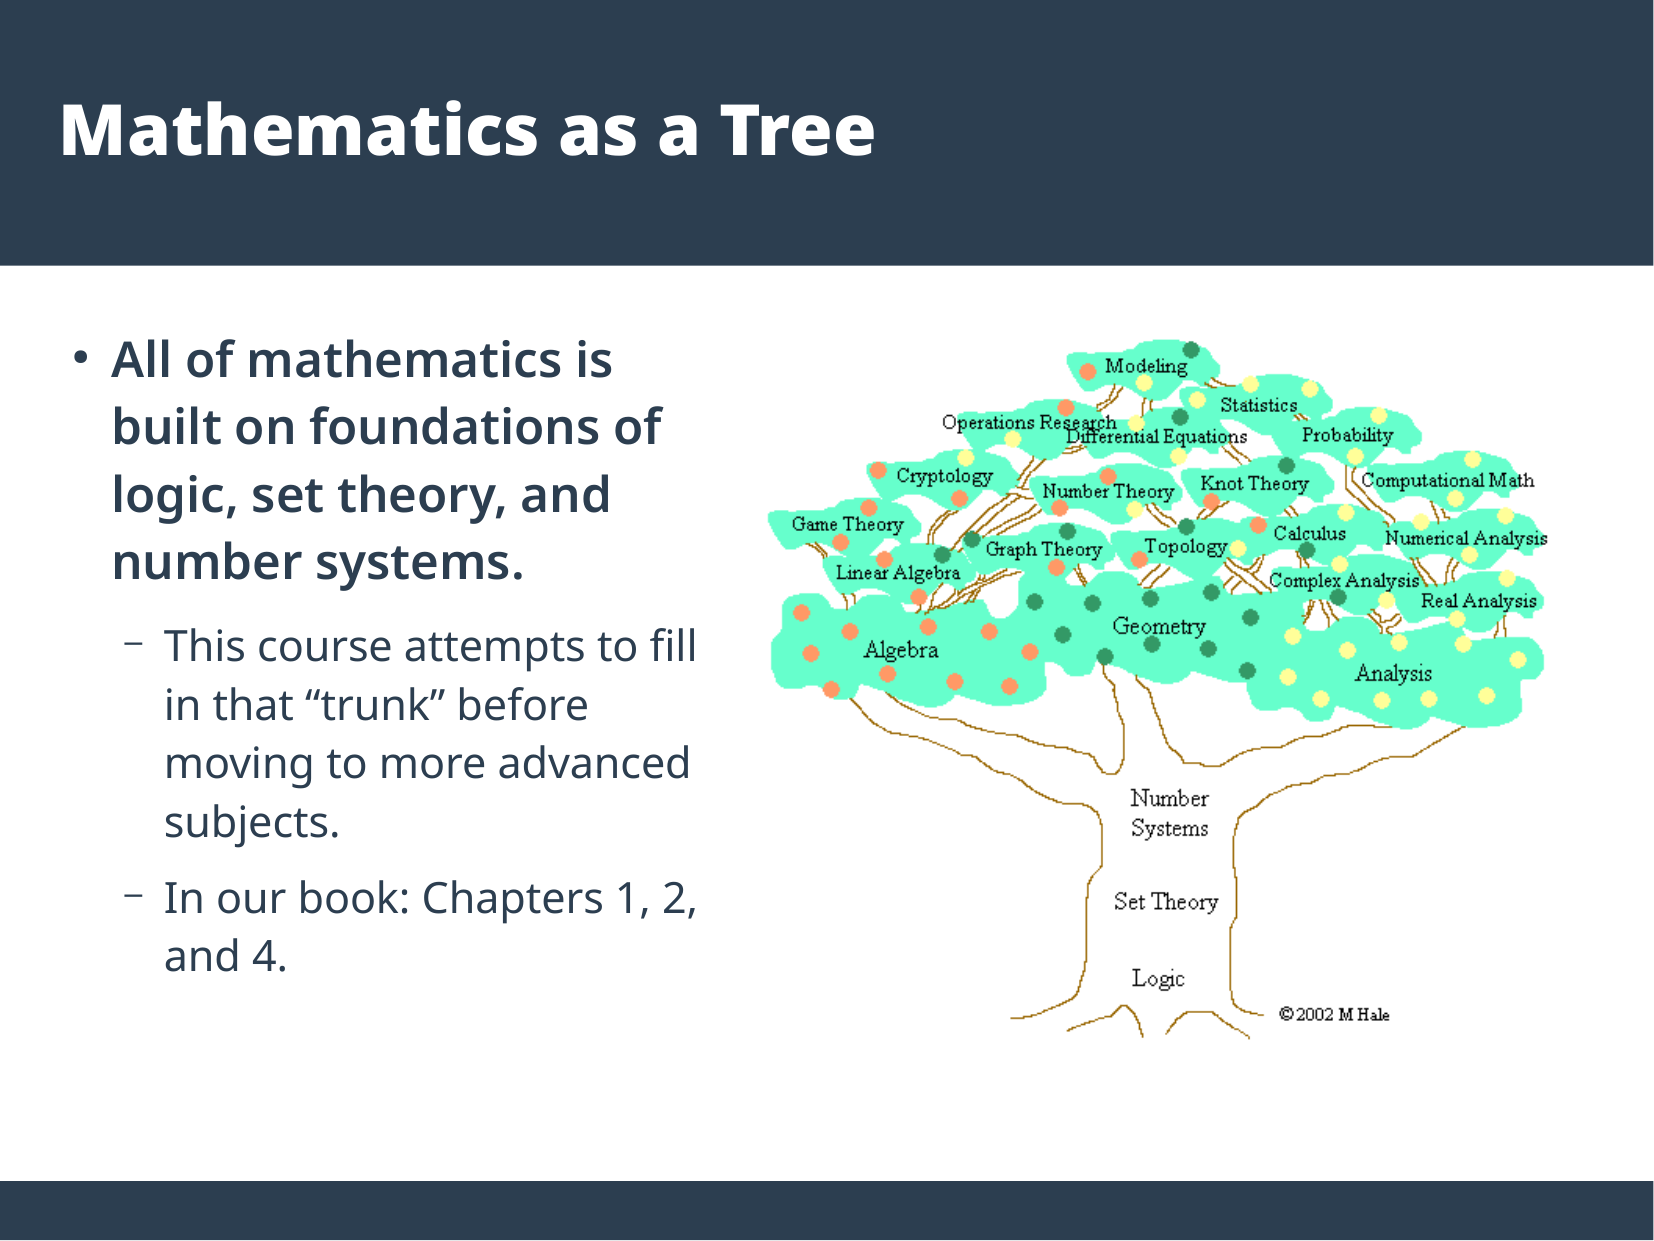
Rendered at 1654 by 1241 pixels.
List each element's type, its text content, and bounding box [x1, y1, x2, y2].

list All of mathematics is built on foundations of logic, set theory, and number systems. This course attempts to fill in that “trunk” before moving to more advanced subjects. In our book: Chapters 1, 2, and 4. [59, 324, 706, 991]
picture [762, 329, 1552, 1049]
title Mathematics as a Tree [59, 49, 1595, 207]
